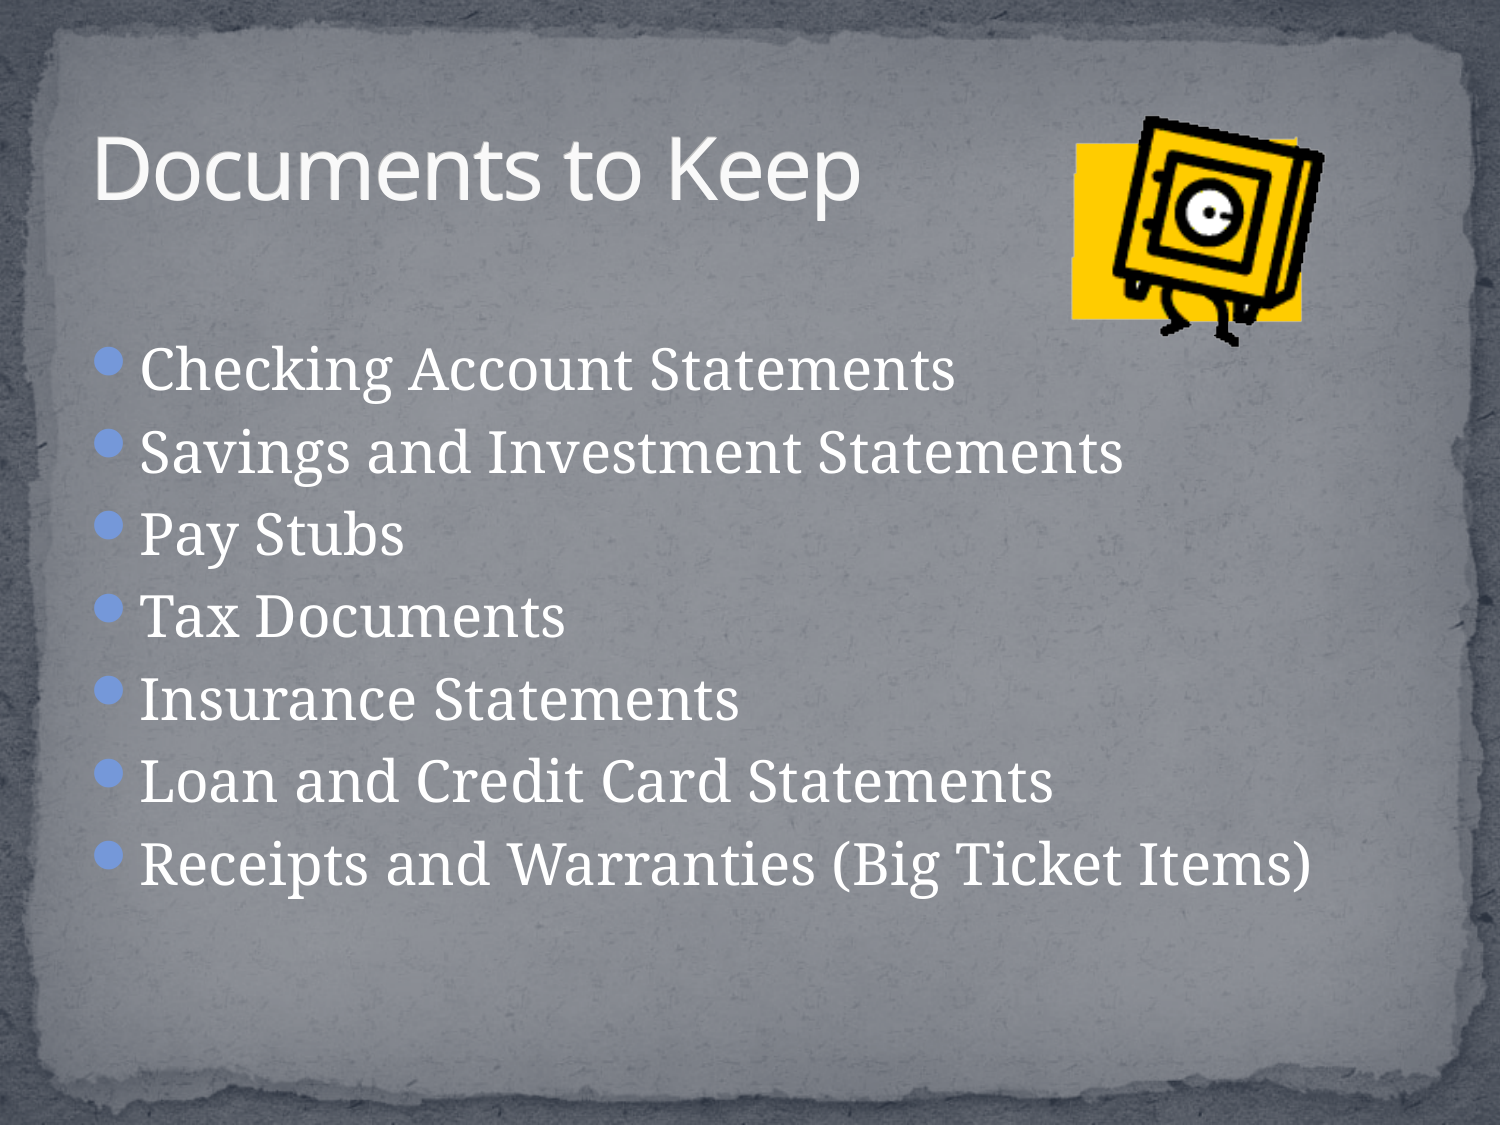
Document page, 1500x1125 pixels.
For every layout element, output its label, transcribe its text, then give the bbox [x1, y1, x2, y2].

picture [1066, 99, 1330, 350]
title Documents to Keep [75, 24, 1426, 225]
list Checking Account Statements Savings and Investment Statements Pay Stubs Tax Documents Insurance Statements Loan and Credit Card Statements Receipts and Warranties (Big Ticket Items) [75, 324, 1426, 1000]
